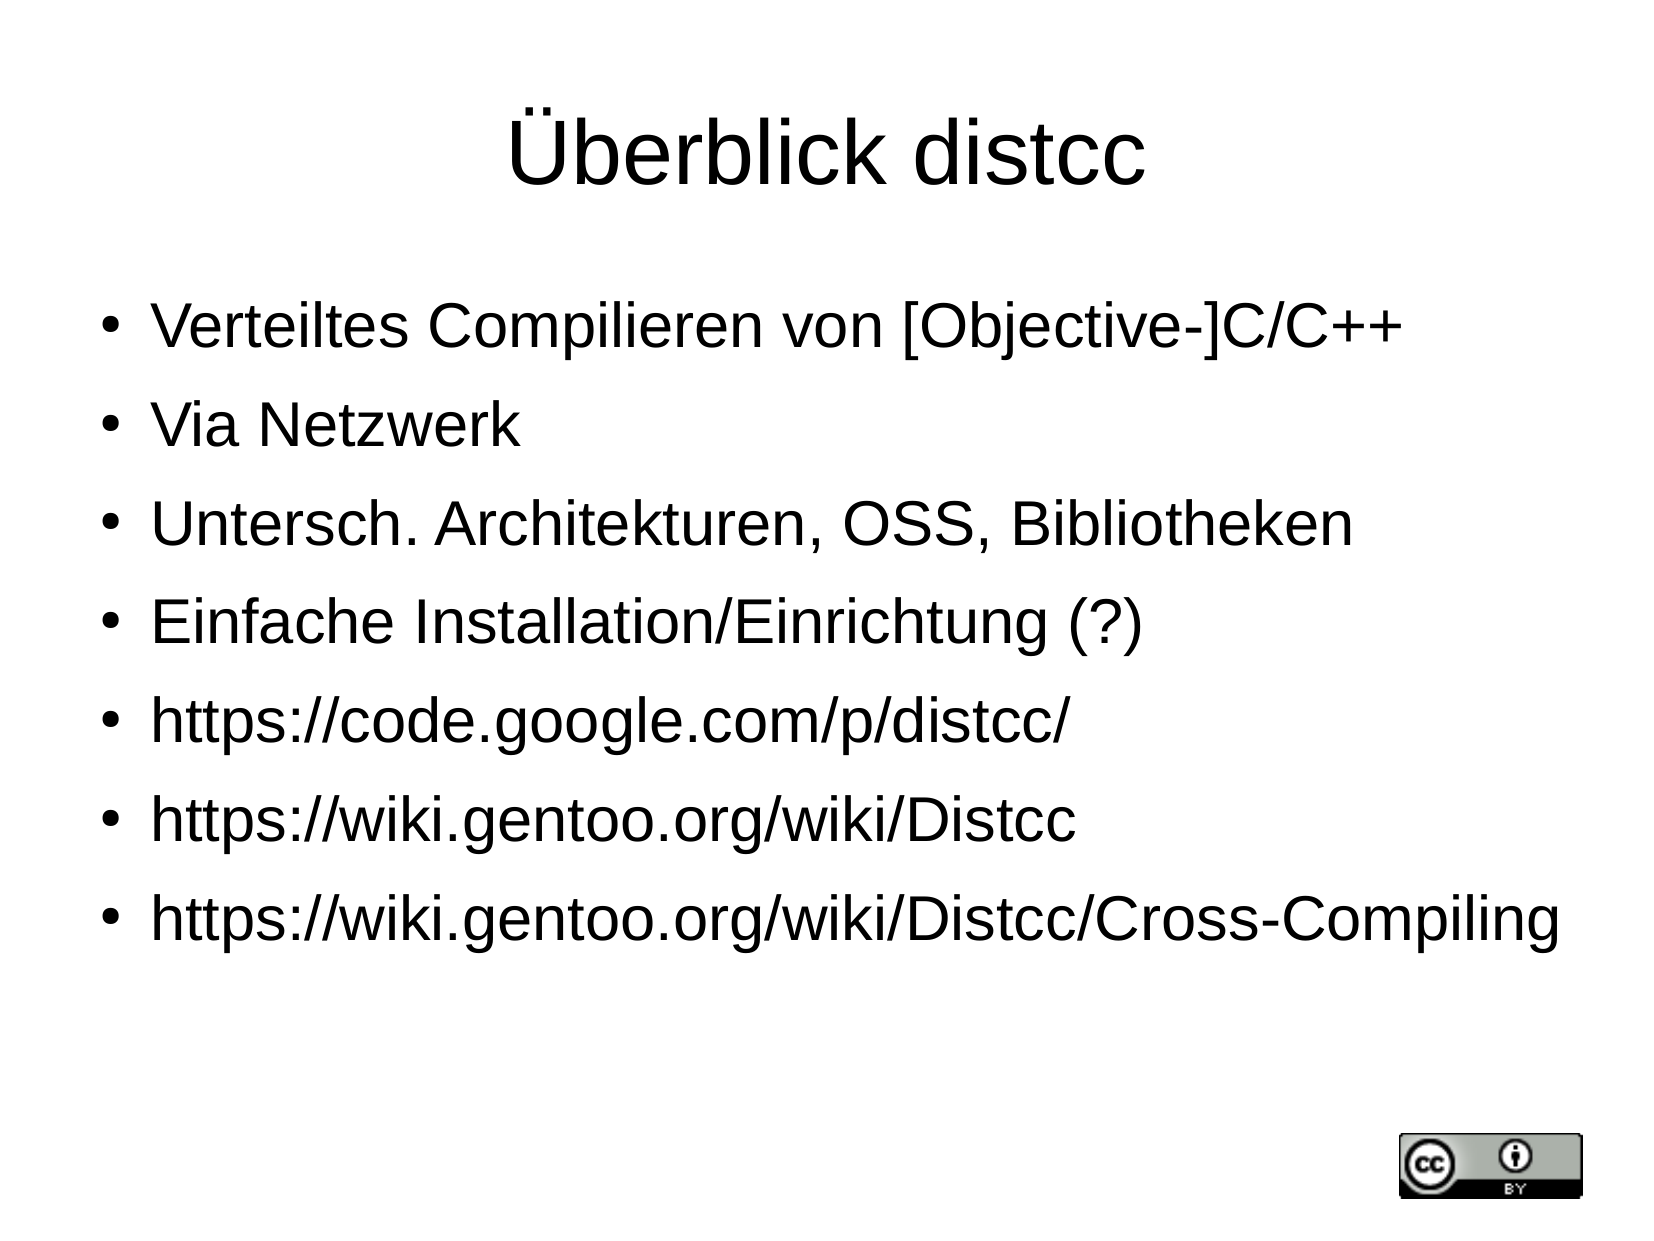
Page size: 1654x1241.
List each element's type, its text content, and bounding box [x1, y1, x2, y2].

picture [1399, 1133, 1583, 1199]
title Überblick distcc [82, 49, 1571, 257]
list Verteiltes Compilieren von [Objective-]C/C++ Via Netzwerk Untersch. Architekturen, OSS, Bibliotheken Einfache Installation/Einrichtung (?) https://code.google.com/p/distcc/ https://wiki.gentoo.org/wiki/Distcc https://wiki.gentoo.org/wiki/Distcc/Cross-Compiling [82, 290, 1571, 1010]
